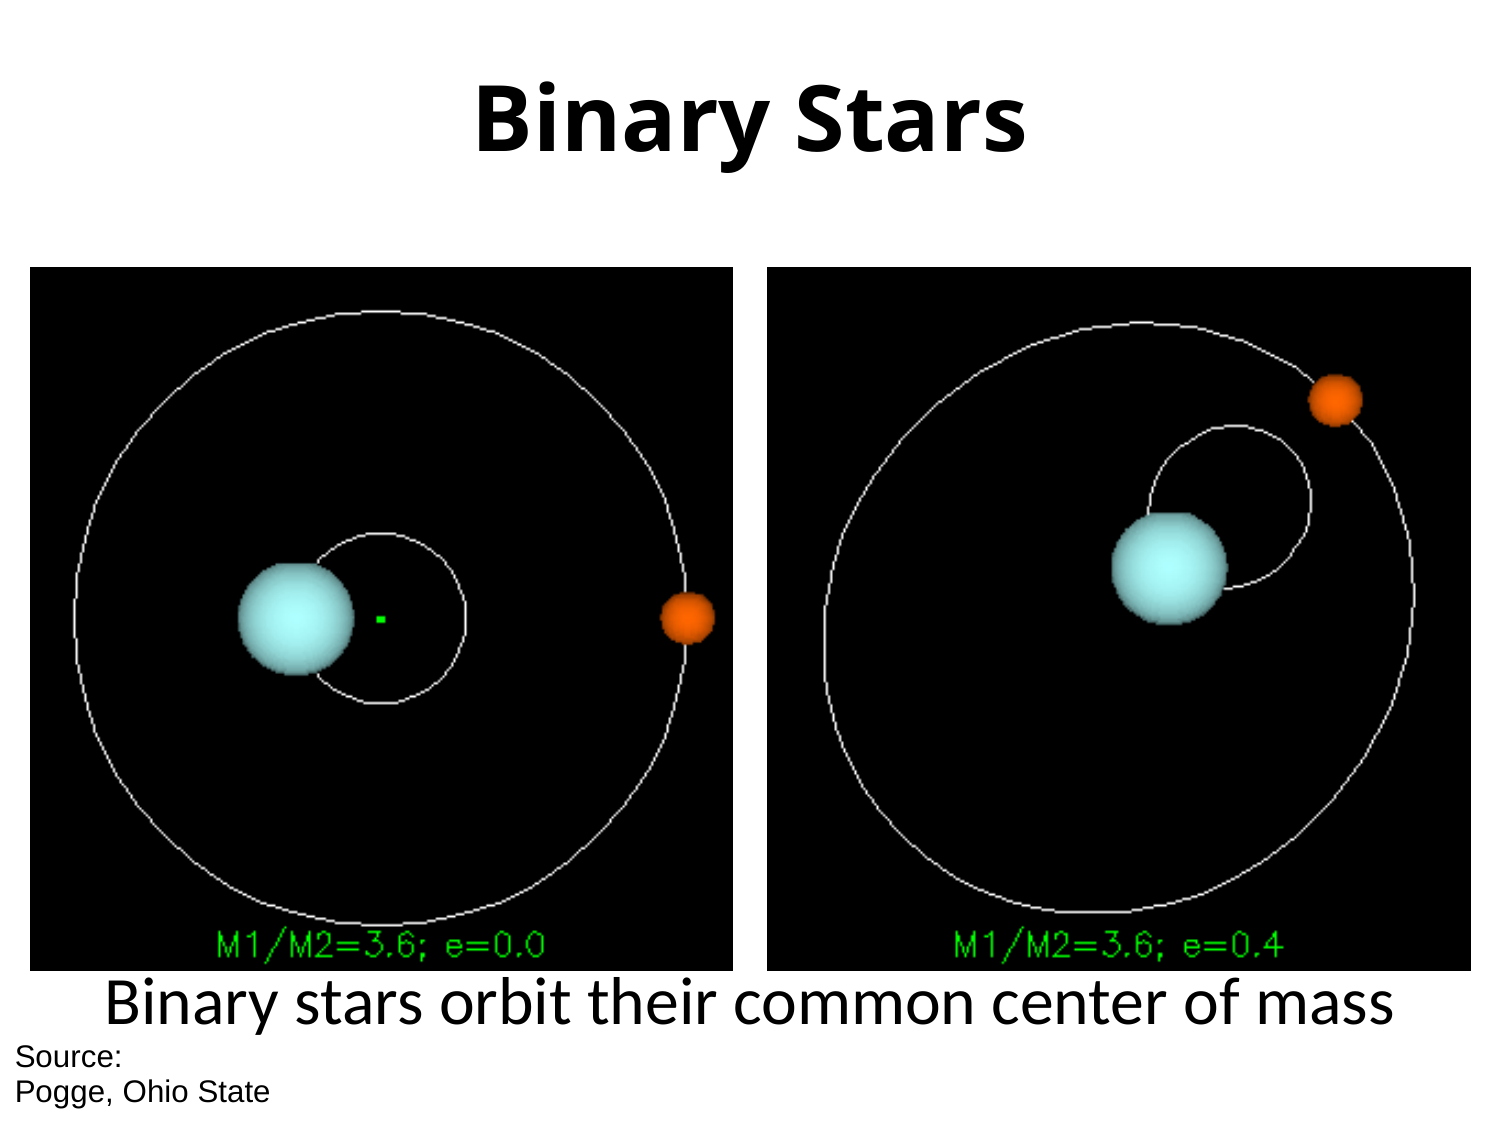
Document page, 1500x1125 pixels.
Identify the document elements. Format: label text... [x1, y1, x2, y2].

title Binary Stars [30, 22, 1471, 211]
text_box Source: Pogge, Ohio State [0, 1031, 346, 1117]
picture [767, 267, 1471, 971]
picture [30, 267, 733, 971]
text_box Binary stars orbit their common center of mass [75, 949, 1425, 1066]
